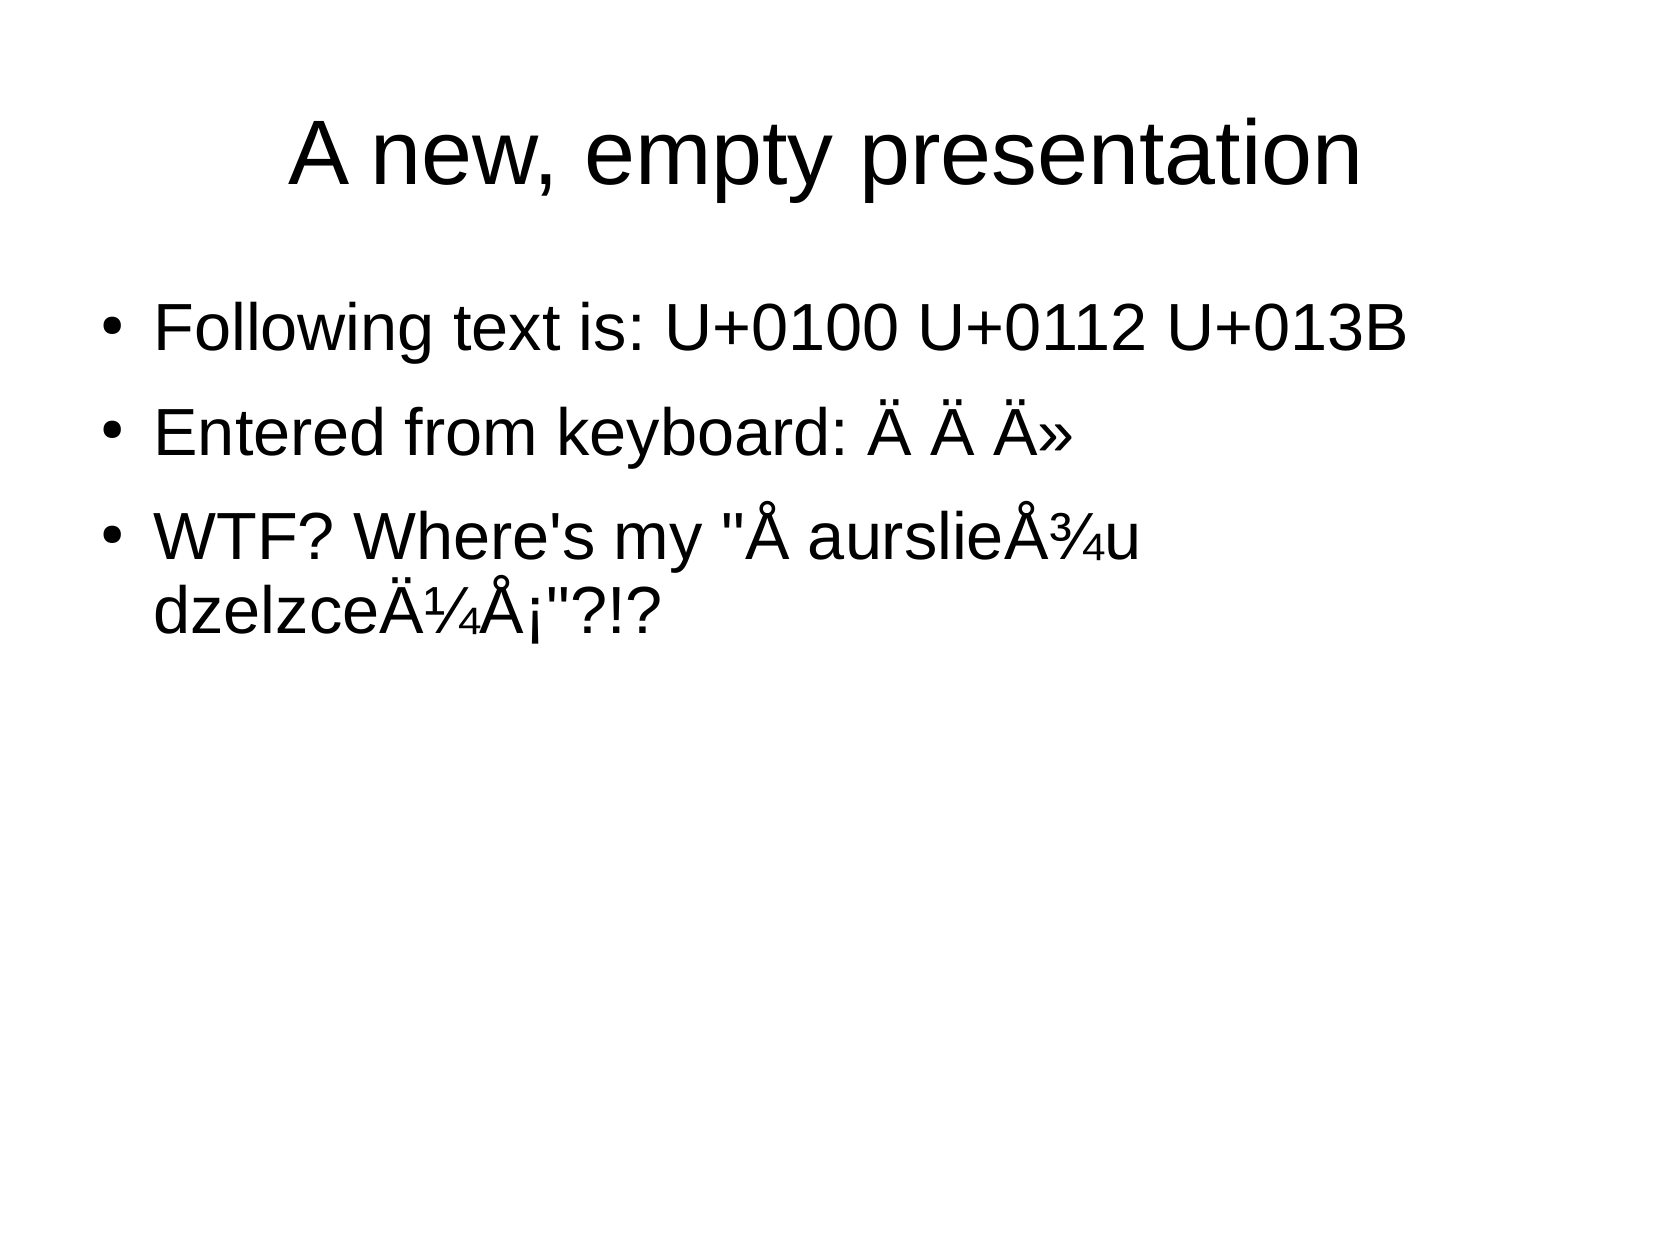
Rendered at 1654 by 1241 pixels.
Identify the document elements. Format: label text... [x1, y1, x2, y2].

title A new, empty presentation [82, 49, 1571, 257]
list Following text is: U+0100 U+0112 U+013B Entered from keyboard: Ä Ä Ä» WTF? Where's my "Å aurslieÅ¾u dzelzceÄ¼Å¡"?!? [82, 290, 1571, 1109]
